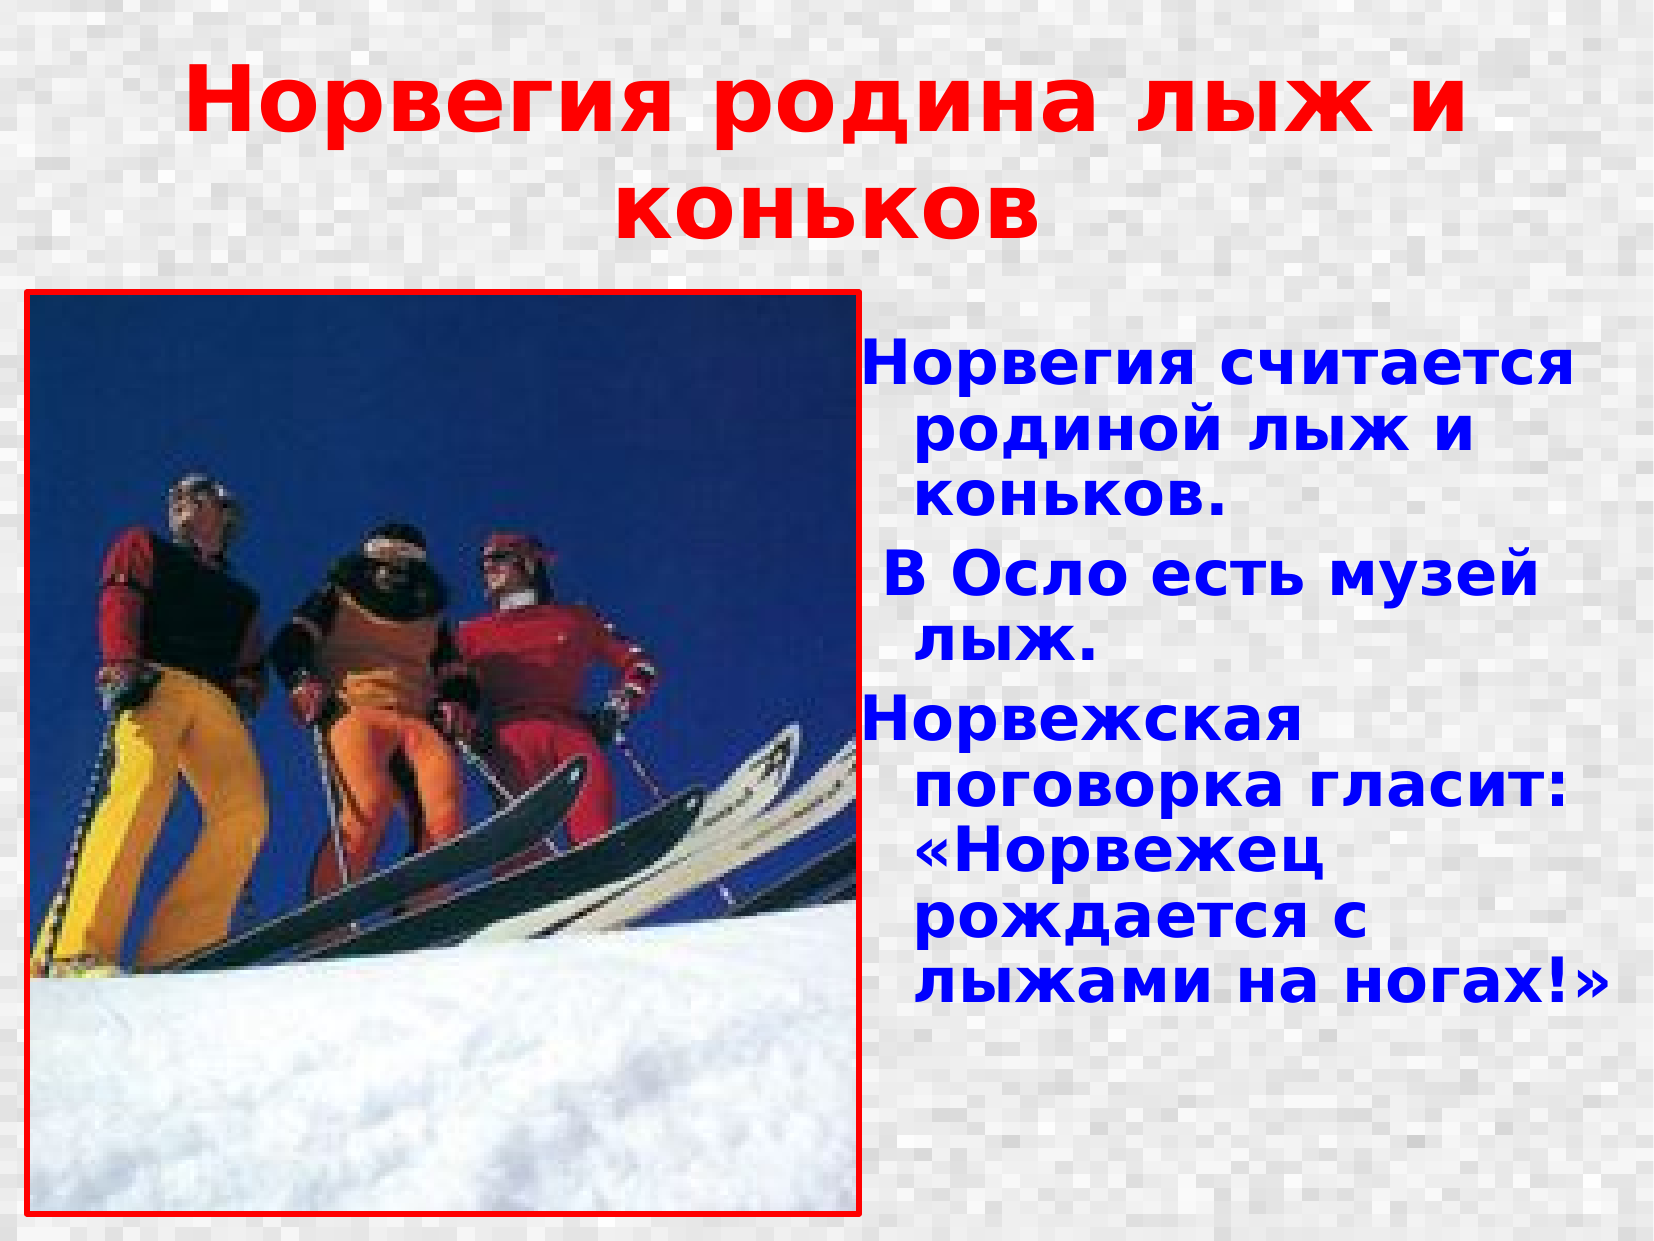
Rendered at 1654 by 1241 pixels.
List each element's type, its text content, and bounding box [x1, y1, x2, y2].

title Норвегия родина лыж и коньков [82, 45, 1571, 261]
picture [0, 0, 1654, 1241]
picture [29, 295, 857, 1211]
text_box Норвегия считается родиной лыж и коньков. В Осло есть музей лыж. Норвежская поговорка гласит: «Норвежец рождается с лыжами на ногах!» [826, 324, 1654, 1197]
